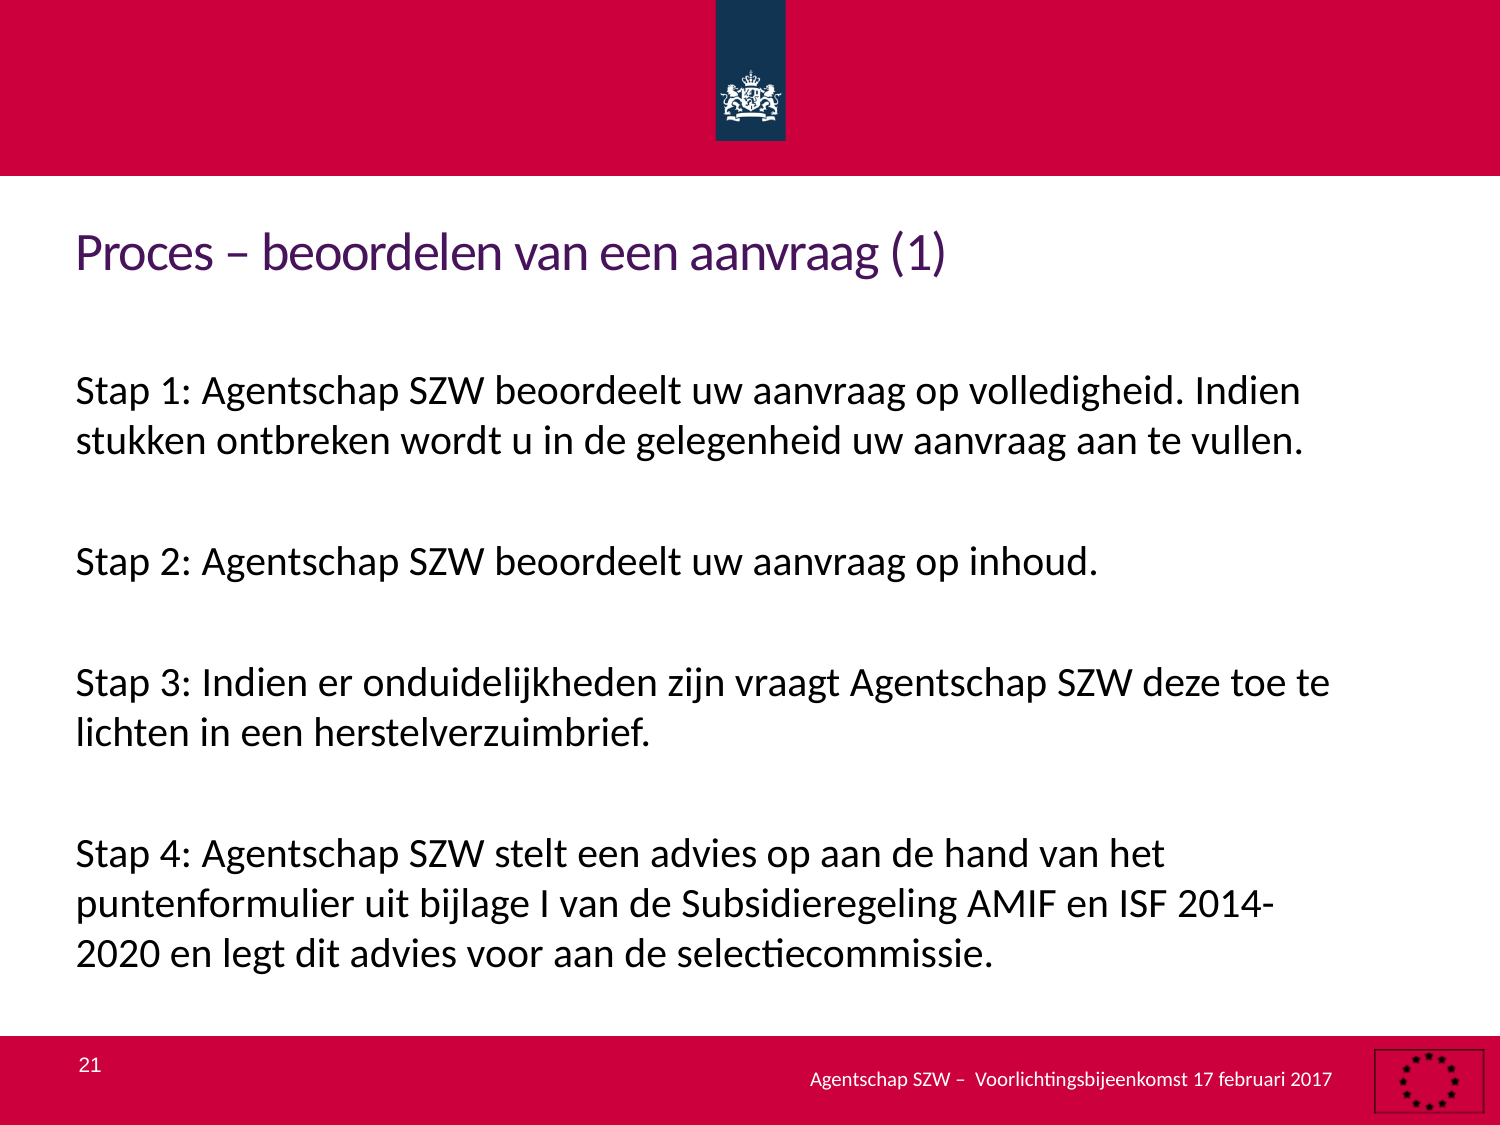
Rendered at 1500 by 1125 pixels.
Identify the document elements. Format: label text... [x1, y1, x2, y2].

text_box Agentschap SZW – Voorlichtingsbijeenkomst 17 februari 2017 [795, 1058, 1374, 1109]
list Stap 1: Agentschap SZW beoordeelt uw aanvraag op volledigheid. Indien stukken ontbreken wordt u in de gelegenheid uw aanvraag aan te vullen. Stap 2: Agentschap SZW beoordeelt uw aanvraag op inhoud. Stap 3: Indien er onduidelijkheden zijn vraagt Agentschap SZW deze toe te lichten in een herstelverzuimbrief. Stap 4: Agentschap SZW stelt een advies op aan de hand van het puntenformulier uit bijlage I van de Subsidieregeling AMIF en ISF 2014-2020 en legt dit advies voor aan de selectiecommissie. [60, 295, 1350, 997]
picture [1374, 1049, 1486, 1115]
text_box [63, 1043, 181, 1104]
title Proces – beoordelen van een aanvraag (1) [60, 202, 1348, 295]
